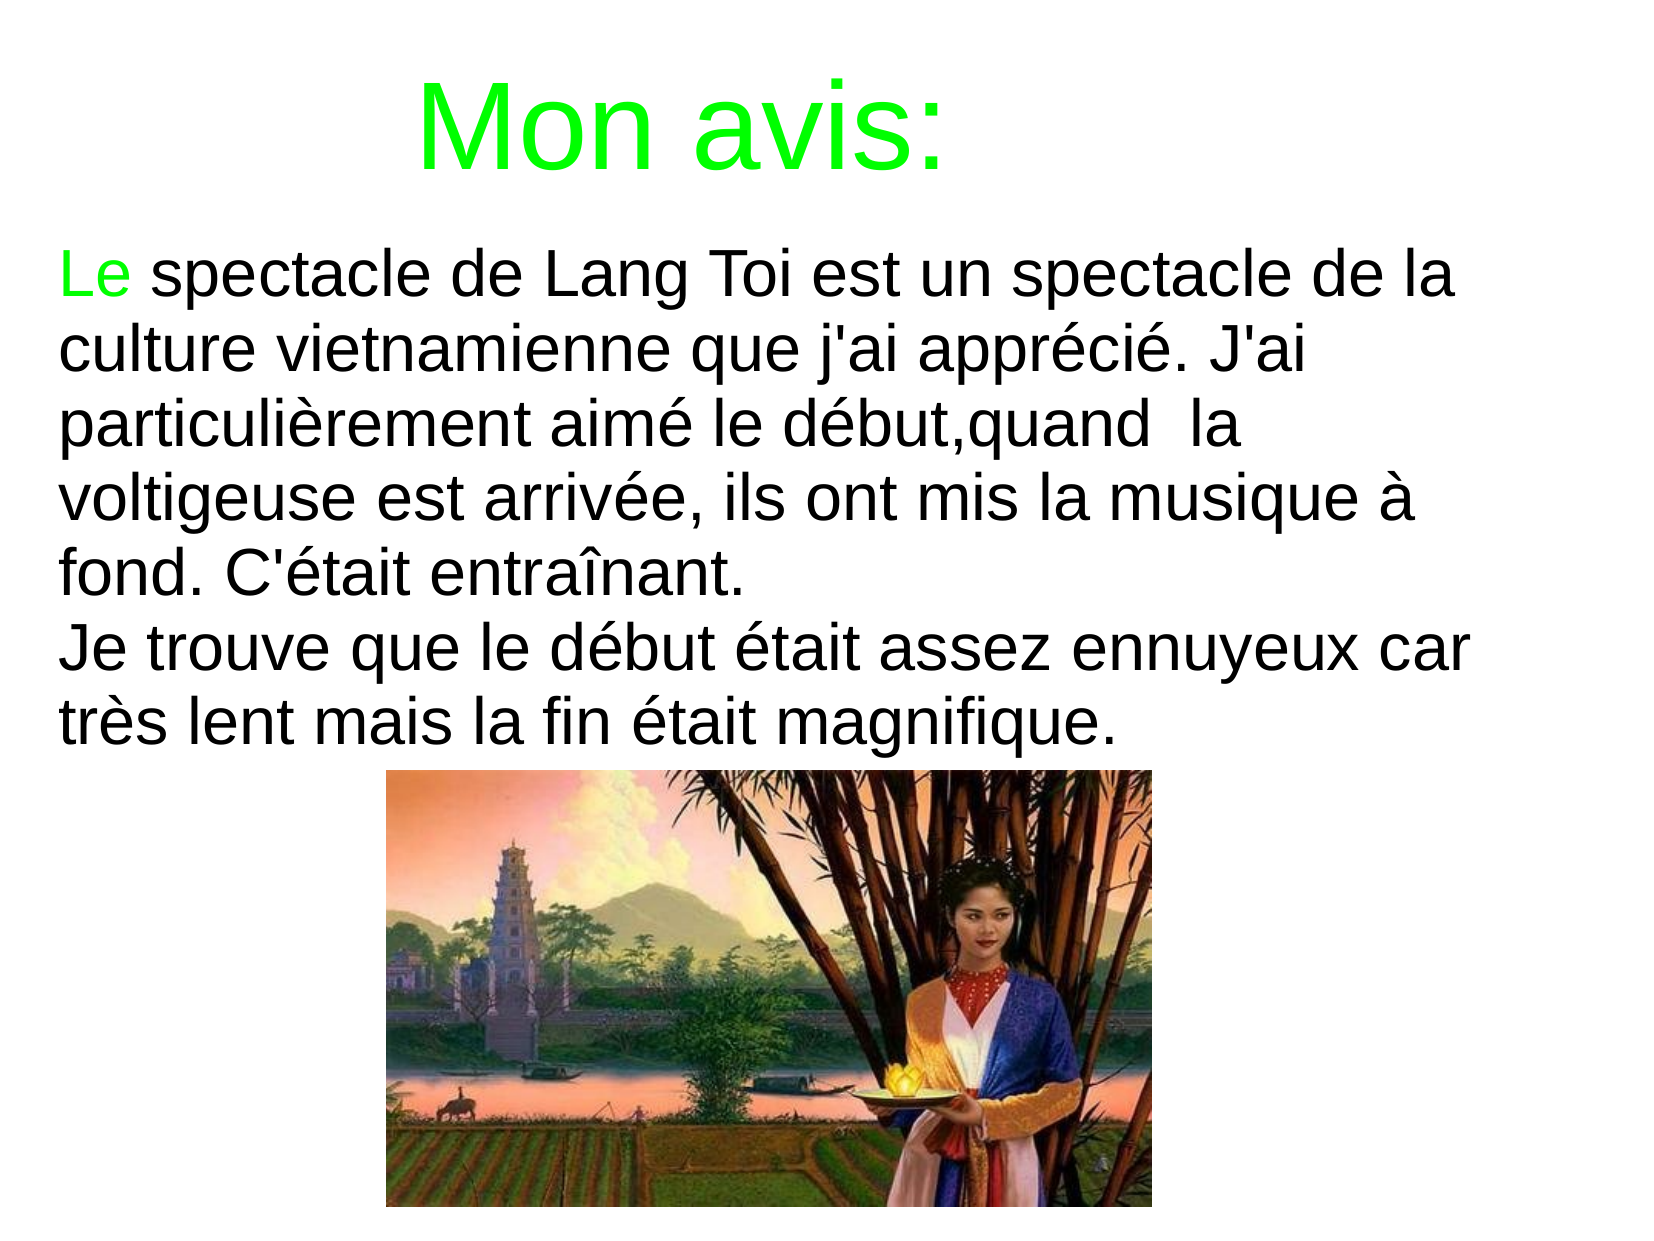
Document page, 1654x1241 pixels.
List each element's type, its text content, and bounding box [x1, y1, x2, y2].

picture [386, 770, 1152, 1207]
text_box Le spectacle de Lang Toi est un spectacle de la culture vietnamienne que j'ai apprécié. J'ai particulièrement aimé le début,quand la voltigeuse est arrivée, ils ont mis la musique à fond. C'était entraînant. Je trouve que le début était assez ennuyeux car très lent mais la fin était magnifique. [43, 228, 1560, 842]
text_box Mon avis: [399, 49, 1230, 204]
